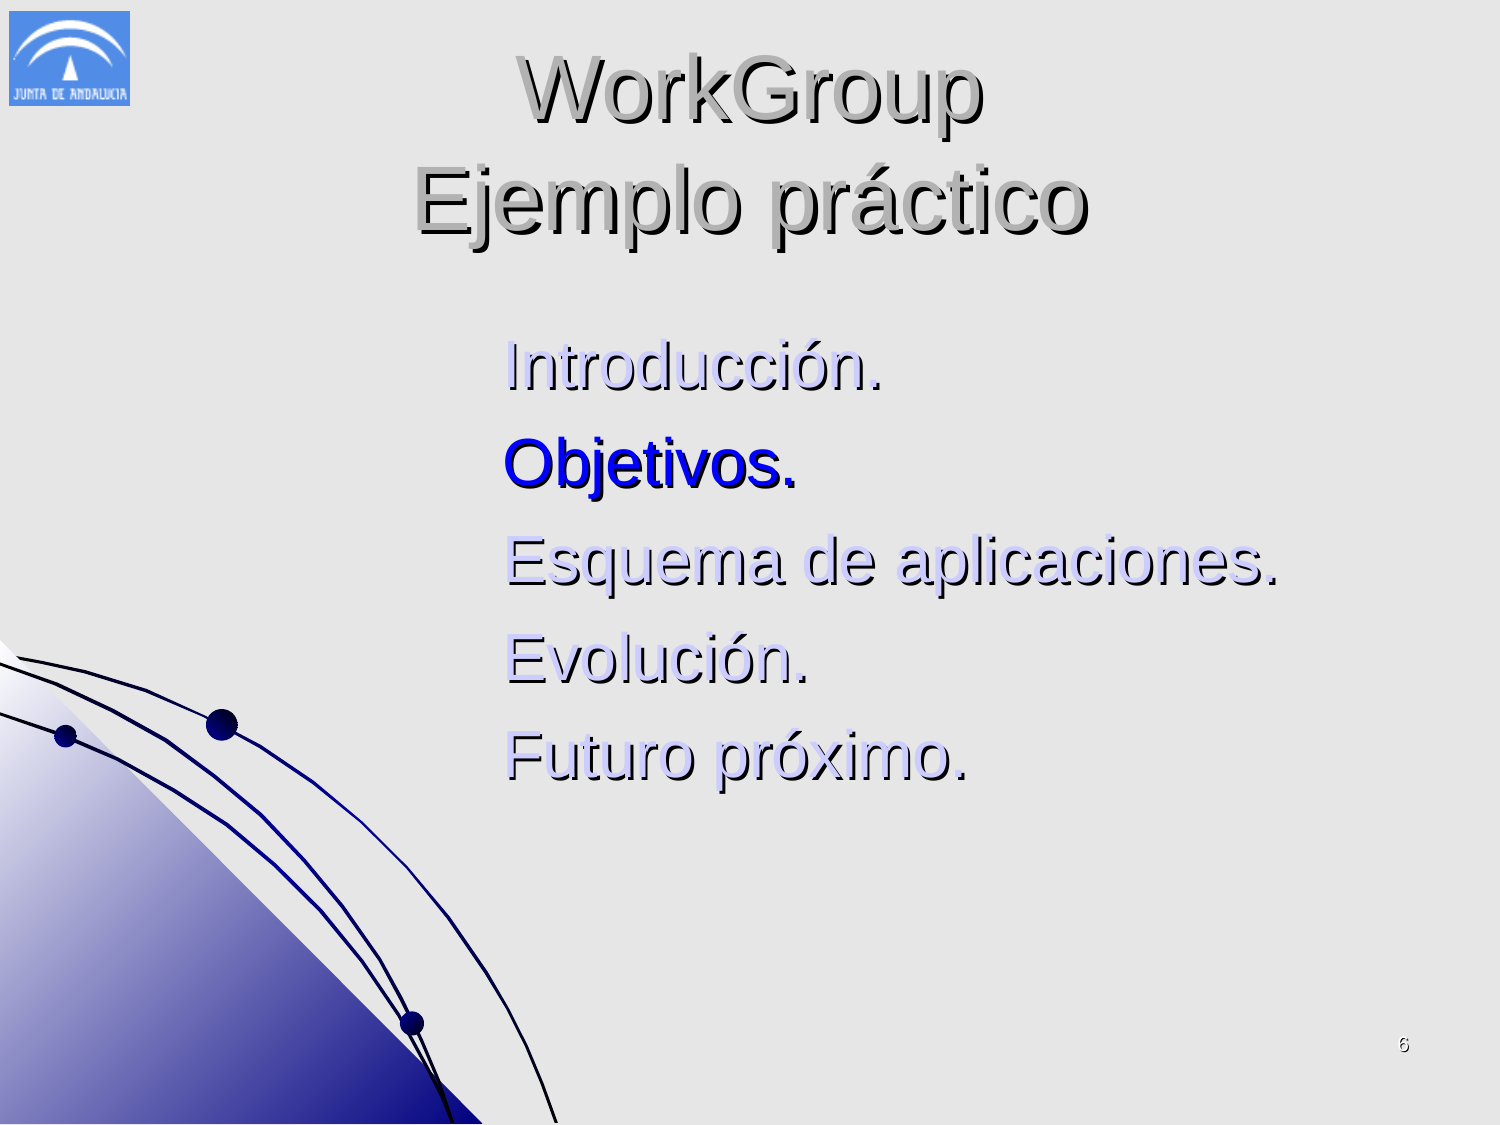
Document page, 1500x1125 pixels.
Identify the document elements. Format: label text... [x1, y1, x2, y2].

list Introducción. Objetivos. Esquema de aplicaciones. Evolución. Futuro próximo. [502, 321, 1329, 946]
picture [9, 11, 130, 106]
title WorkGroup Ejemplo práctico [75, 16, 1425, 262]
